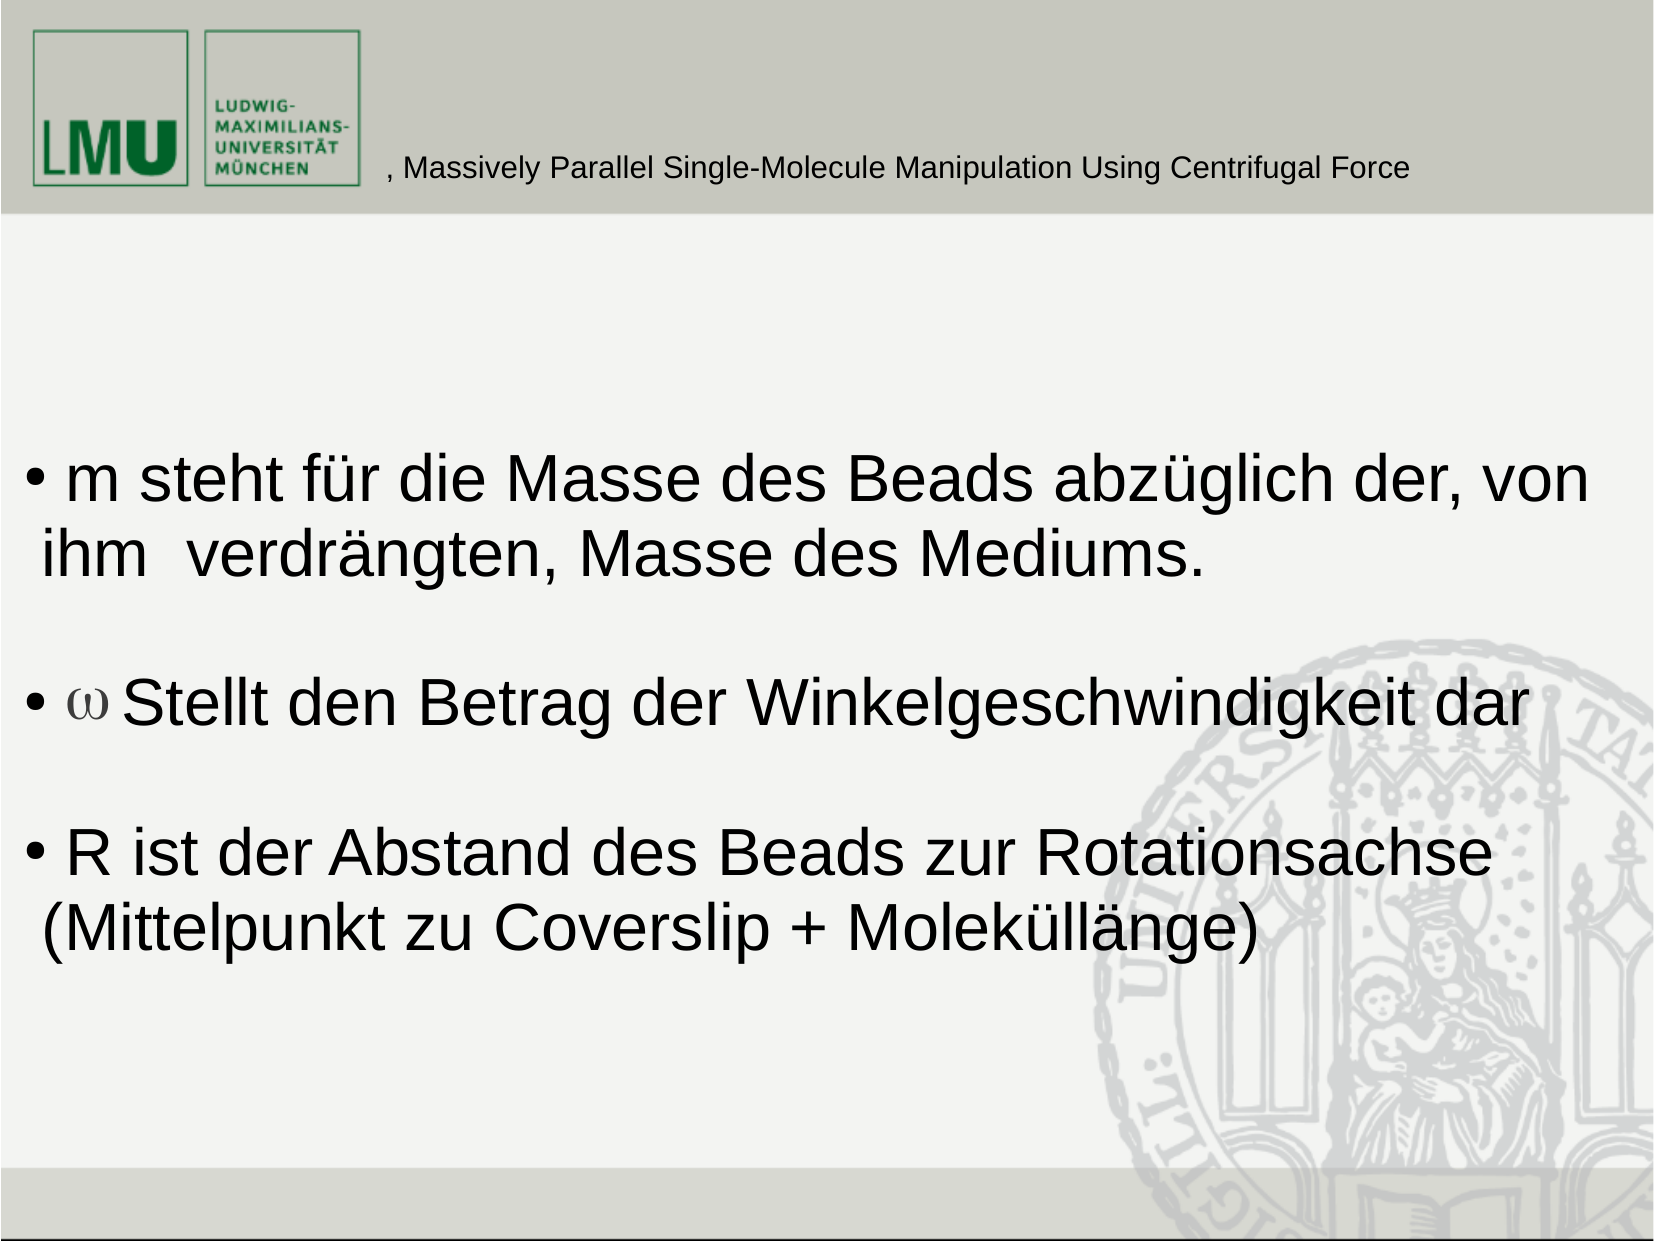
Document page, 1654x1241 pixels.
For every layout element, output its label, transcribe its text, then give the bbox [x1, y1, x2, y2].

chart [59, 685, 178, 745]
subtitle m steht für die Masse des Beads abzüglich der, von ihm verdrängten, Masse des Mediums. Stellt den Betrag der Winkelgeschwindigkeit dar R ist der Abstand des Beads zur Rotationsachse (Mittelpunkt zu Coverslip + Moleküllänge) [23, 366, 1630, 1040]
picture [1, 0, 1654, 1241]
text_box Philipp Lorenz, Massively Parallel Single-Molecule Manipulation Using Centrifugal Force [362, 142, 1619, 213]
